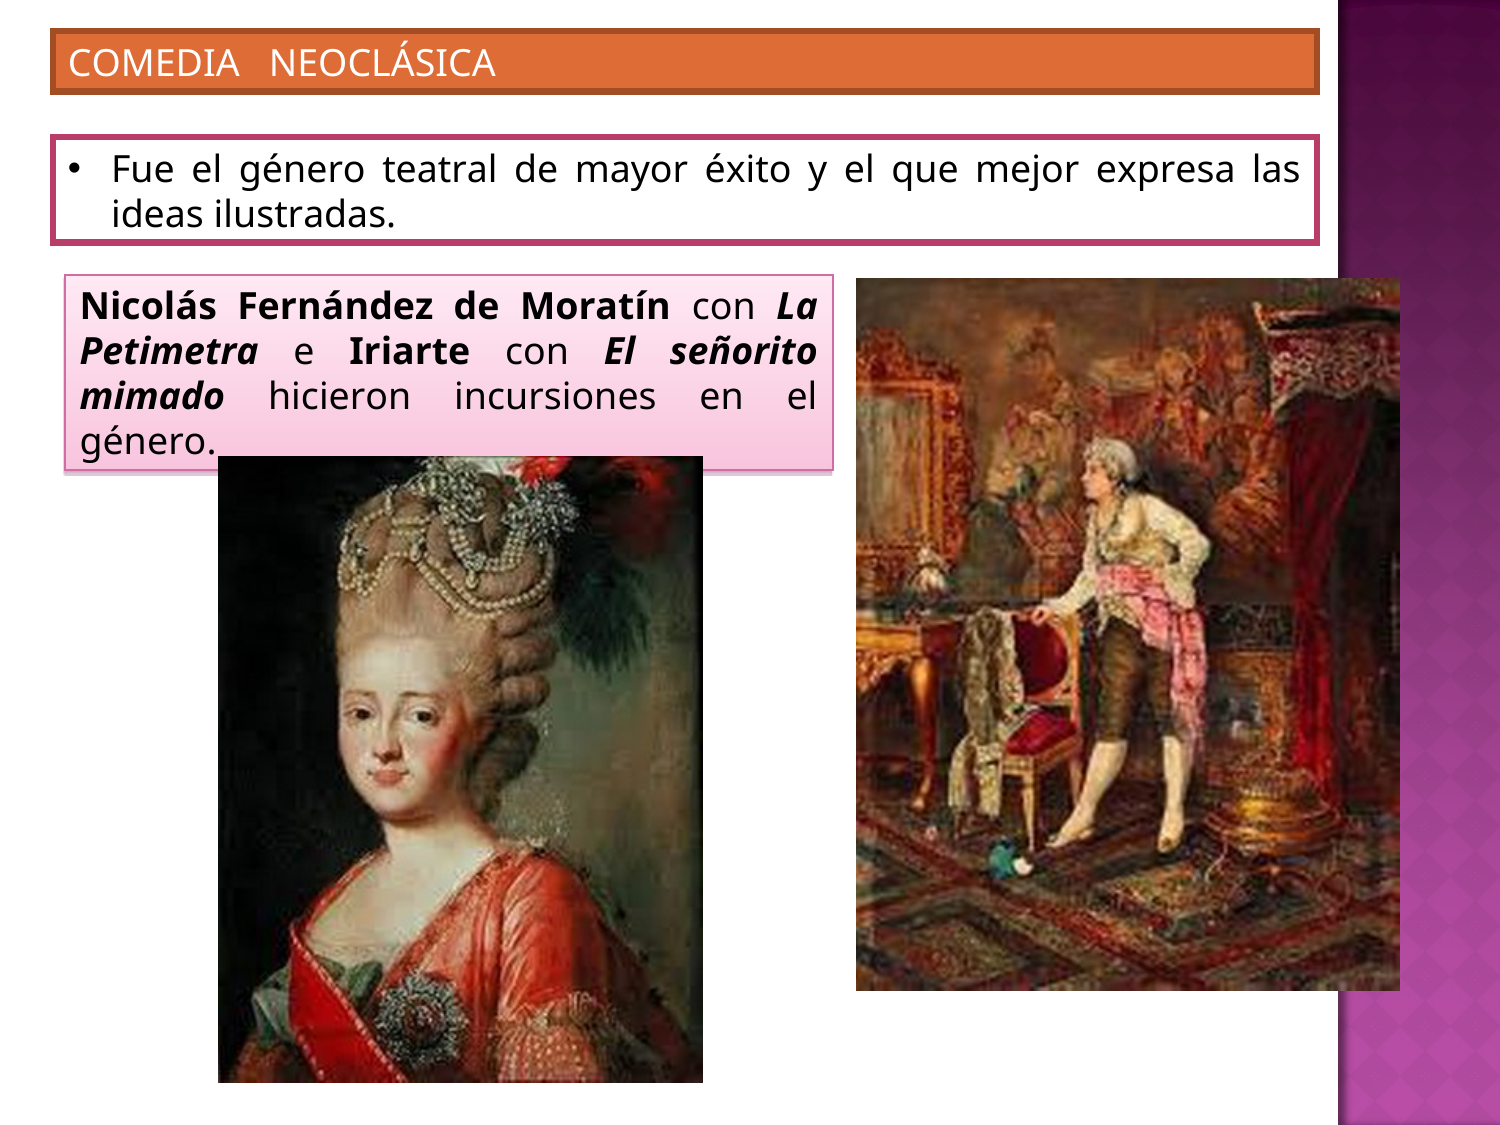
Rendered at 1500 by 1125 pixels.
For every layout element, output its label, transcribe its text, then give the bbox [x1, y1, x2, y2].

text_box Nicolás Fernández de Moratín con La Petimetra e Iriarte con El señorito mimado hicieron incursiones en el género. [64, 274, 833, 471]
text_box Fue el género teatral de mayor éxito y el que mejor expresa las ideas ilustradas. [53, 137, 1317, 243]
text_box COMEDIA NEOCLÁSICA [53, 30, 1317, 92]
picture [856, 0, 1500, 1125]
picture [218, 456, 703, 1083]
